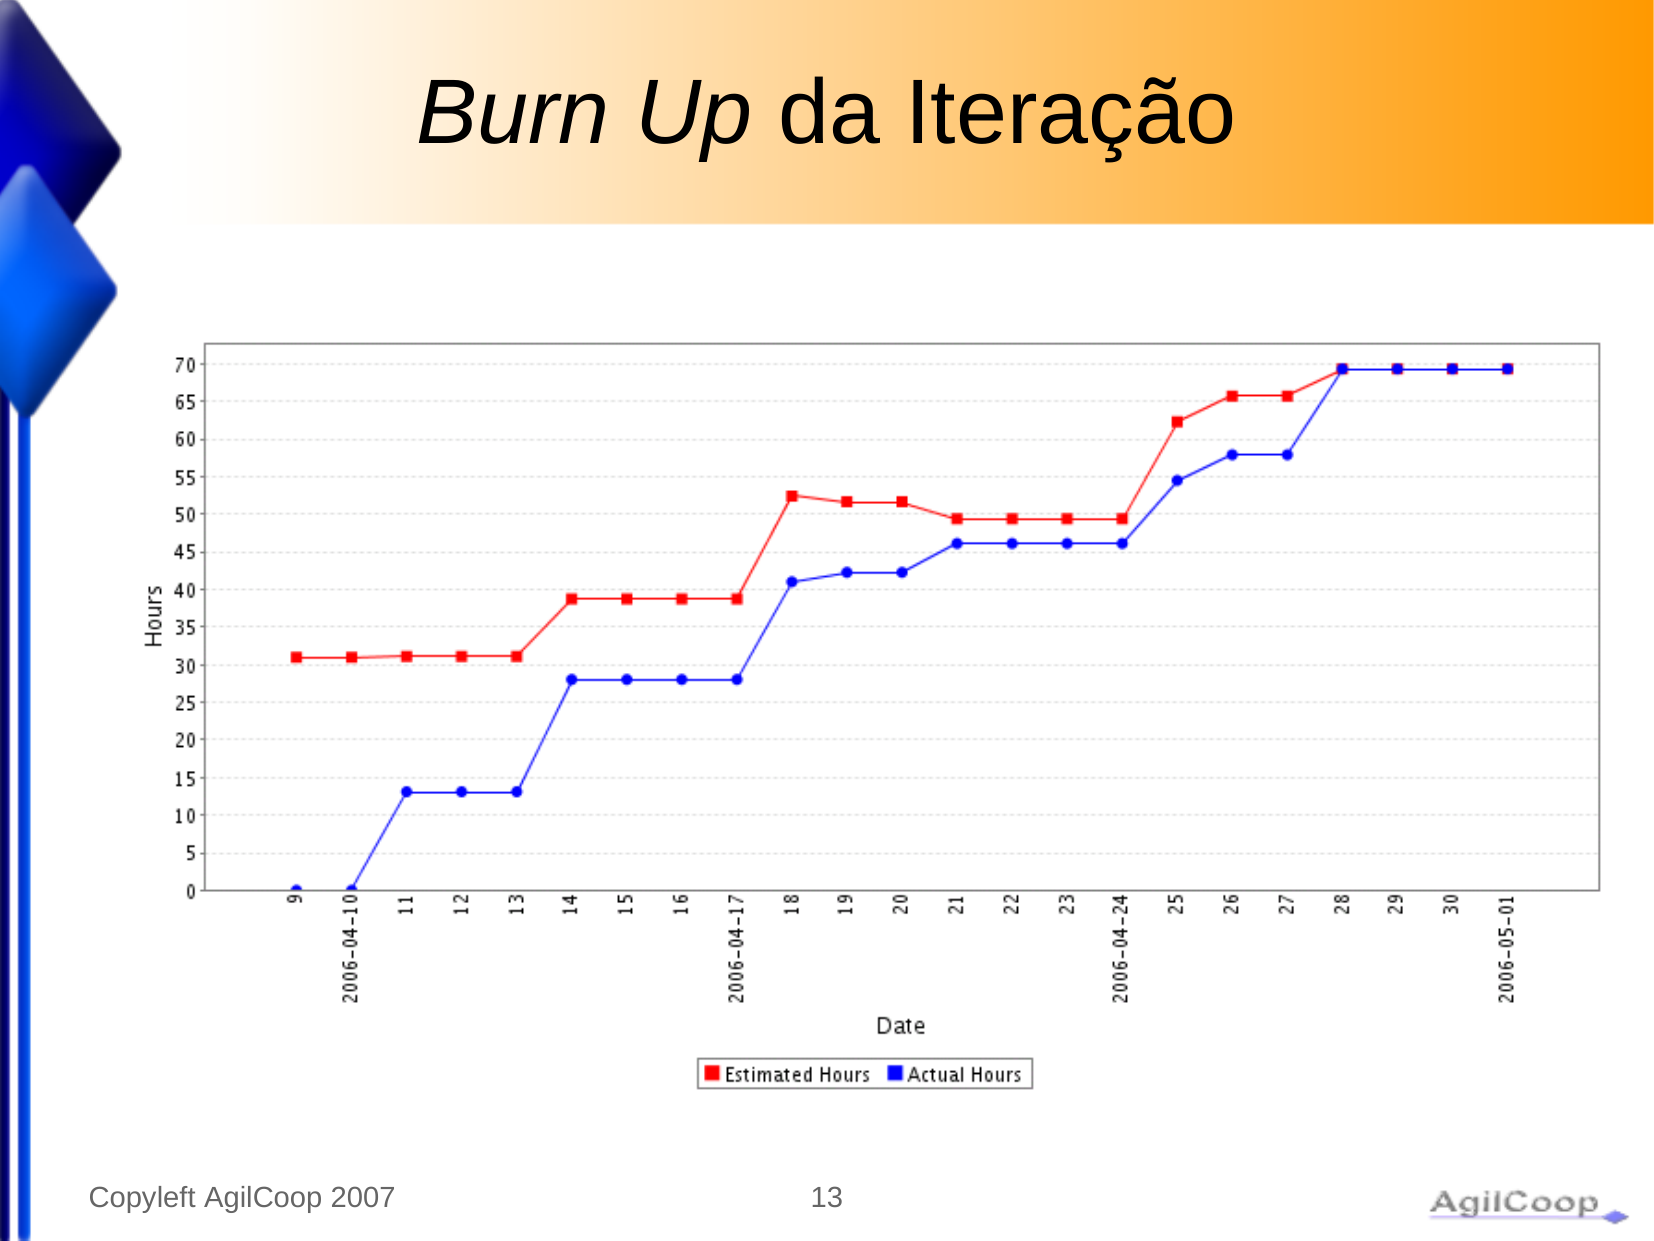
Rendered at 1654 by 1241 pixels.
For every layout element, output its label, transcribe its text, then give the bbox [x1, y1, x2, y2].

title Burn Up da Iteração [82, 8, 1571, 216]
picture [0, 0, 1654, 1241]
